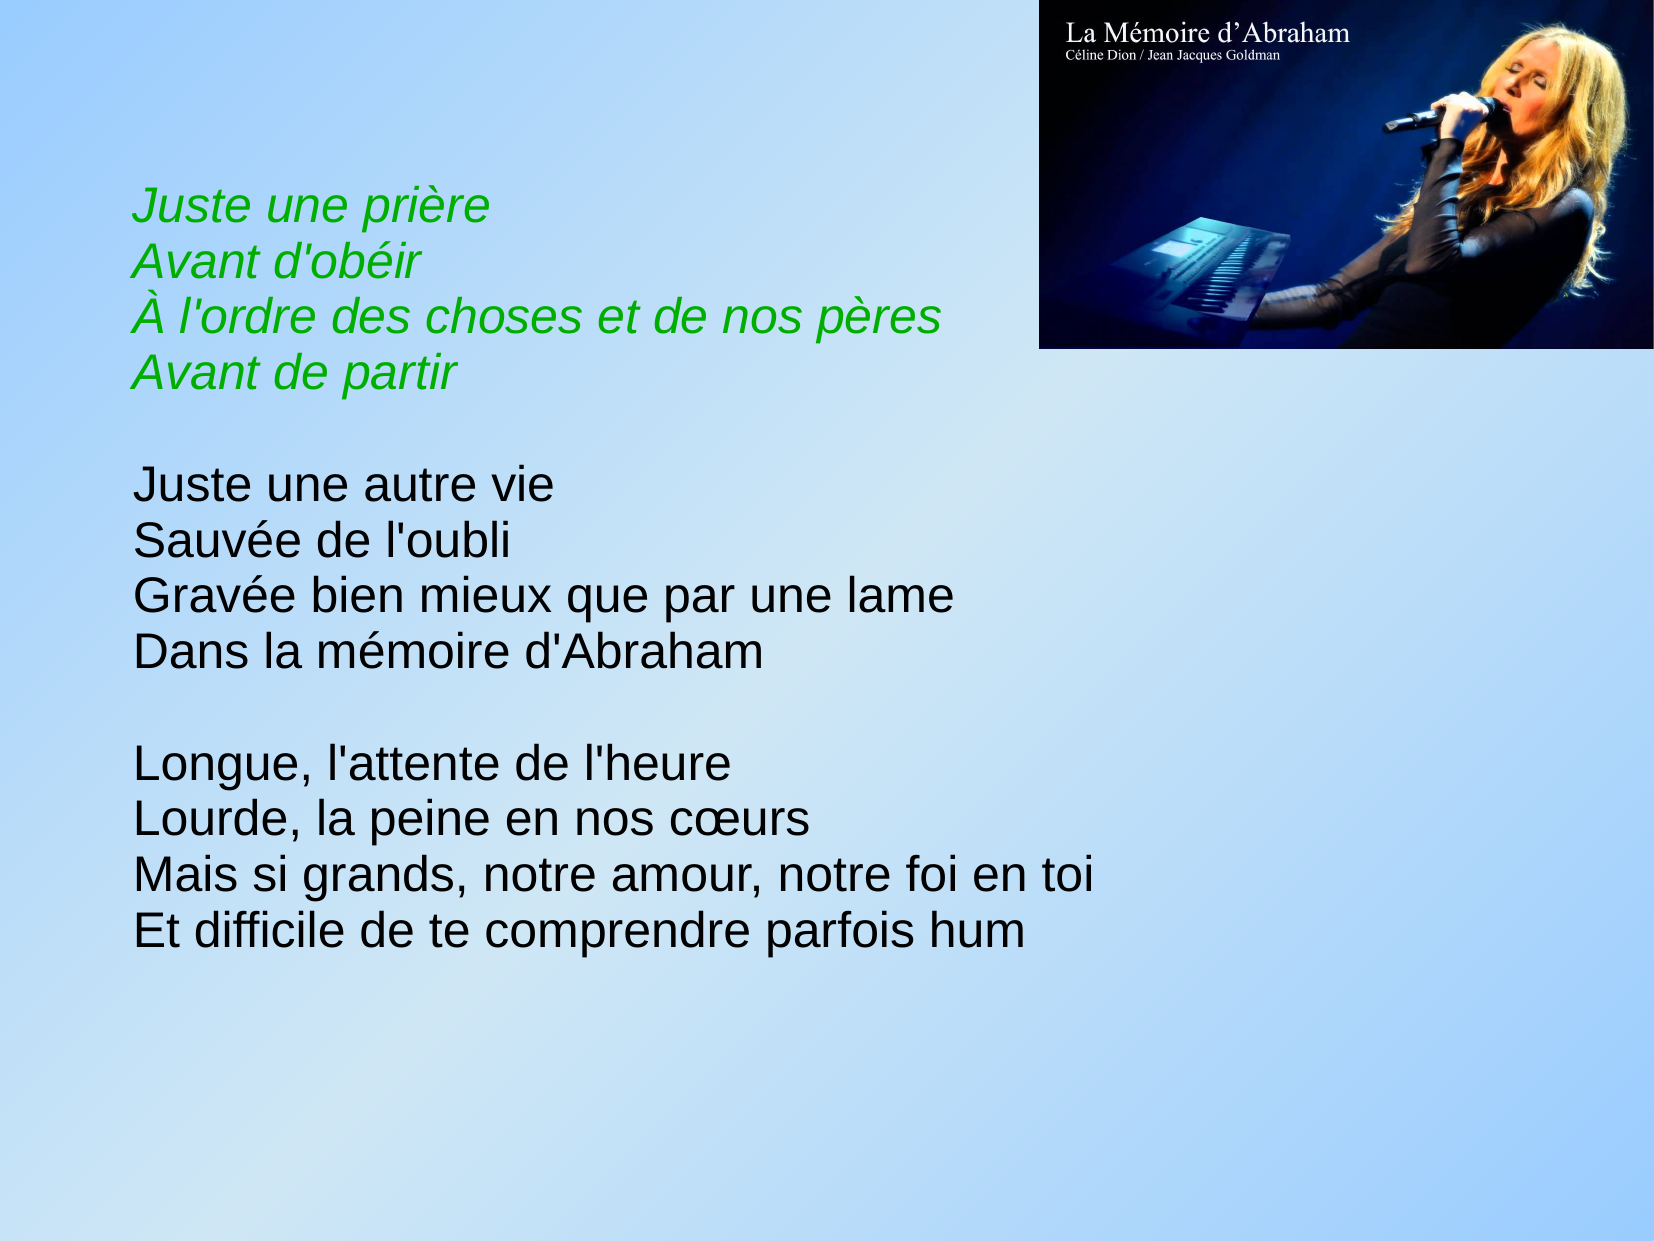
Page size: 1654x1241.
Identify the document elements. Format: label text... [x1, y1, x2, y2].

text_box Juste une prière Avant d'obéir À l'ordre des choses et de nos pères Avant de partir Juste une autre vie Sauvée de l'oubli Gravée bien mieux que par une lame Dans la mémoire d'Abraham Longue, l'attente de l'heure Lourde, la peine en nos cœurs Mais si grands, notre amour, notre foi en toi Et difficile de te comprendre parfois hum [118, 169, 1554, 1021]
picture [1039, 0, 1654, 349]
